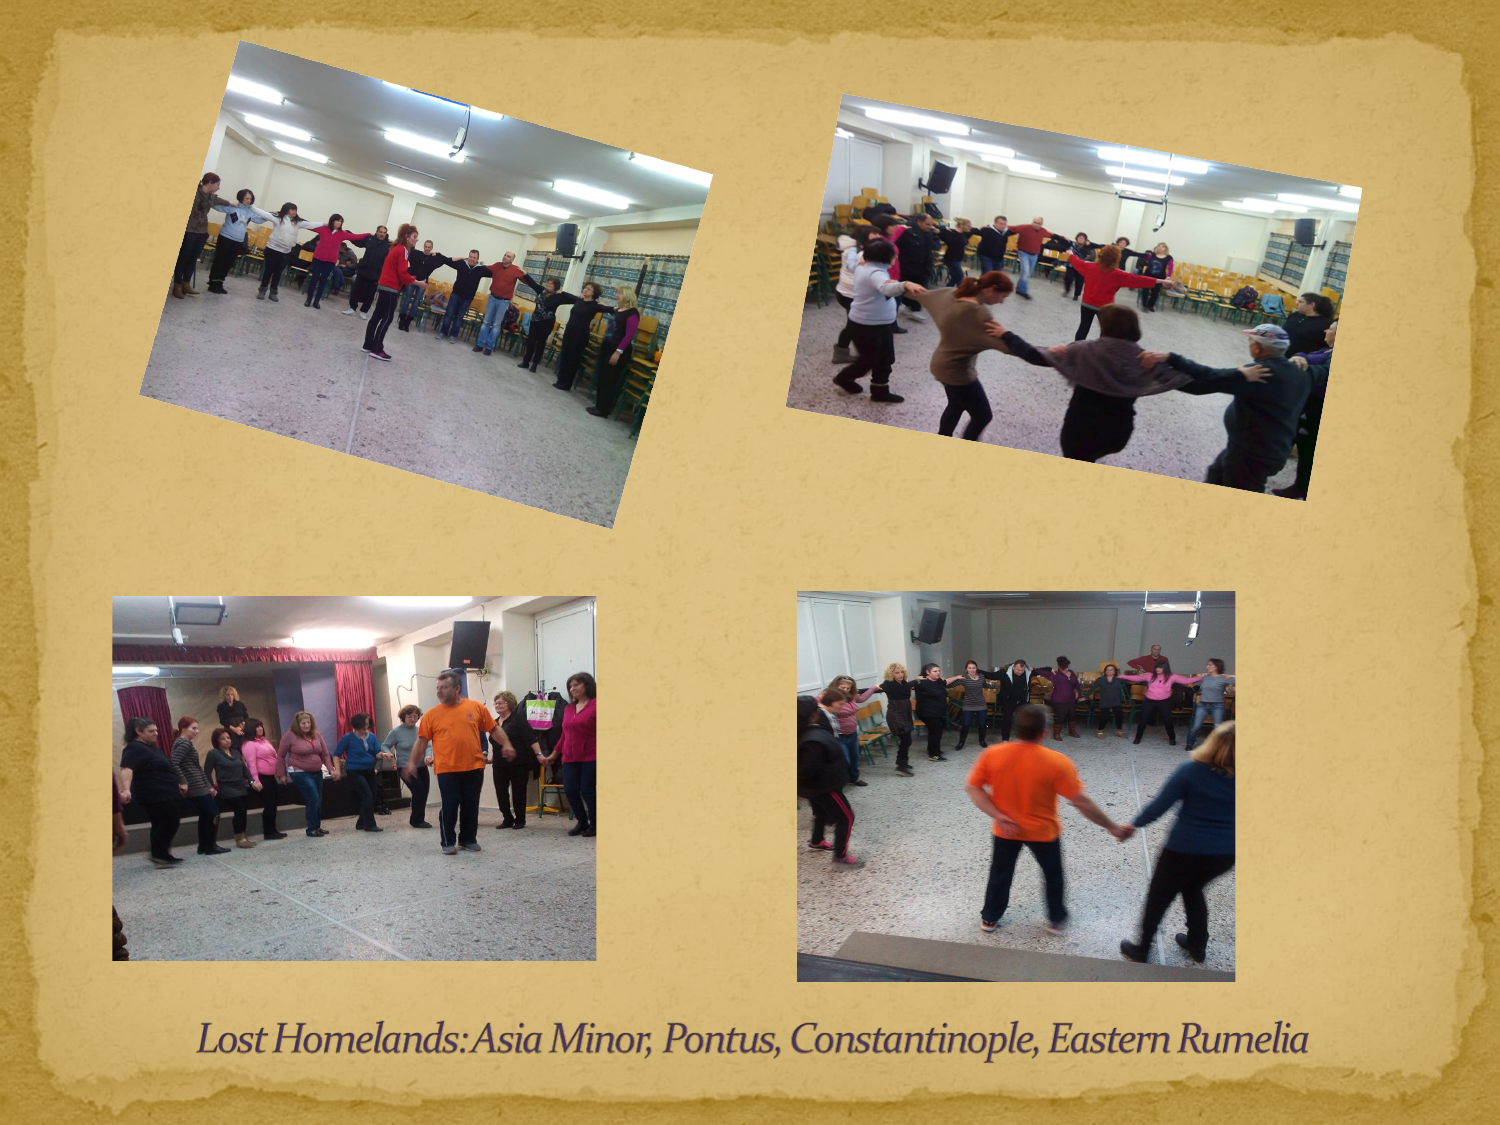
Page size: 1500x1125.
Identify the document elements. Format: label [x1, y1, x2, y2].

picture [76, 986, 1429, 1072]
picture [785, 93, 1362, 501]
picture [112, 39, 713, 961]
picture [797, 591, 1236, 982]
